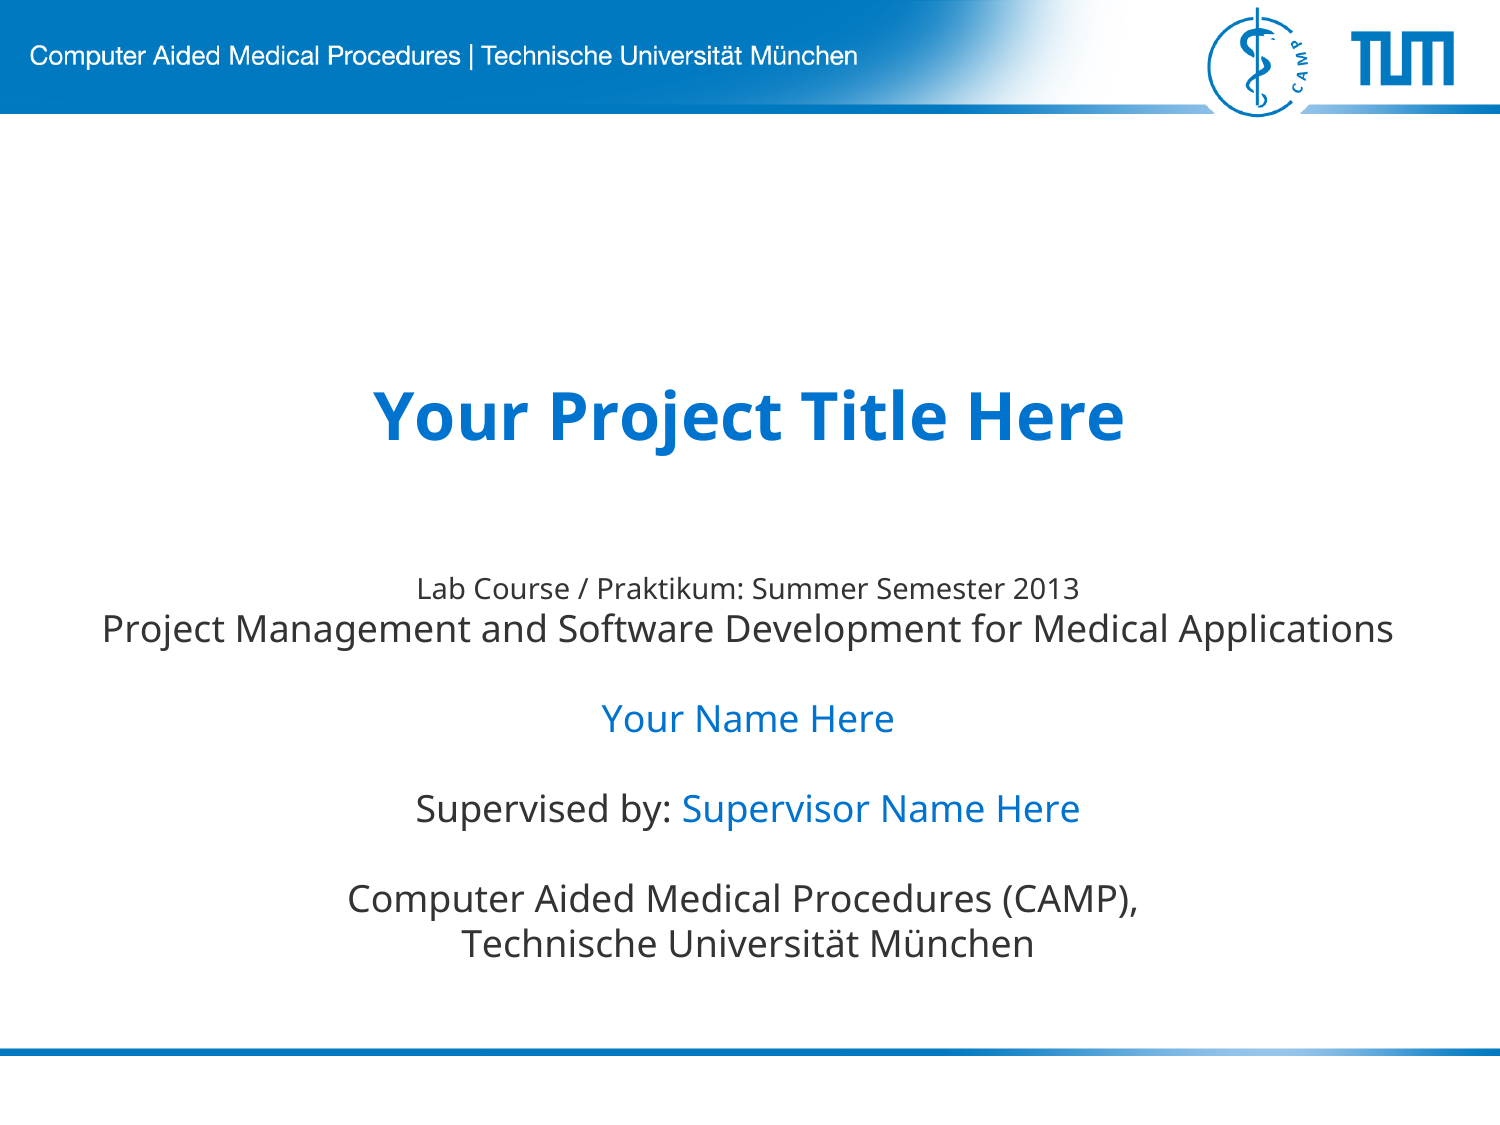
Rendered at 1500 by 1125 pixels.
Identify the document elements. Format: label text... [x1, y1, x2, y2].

title Your Project Title Here [53, 314, 1447, 513]
subtitle Lab Course / Praktikum: Summer Semester 2013 Project Management and Software Development for Medical Applications Your Name Here Supervised by: Supervisor Name Here Computer Aided Medical Procedures (CAMP), Technische Universität München [50, 562, 1447, 1024]
